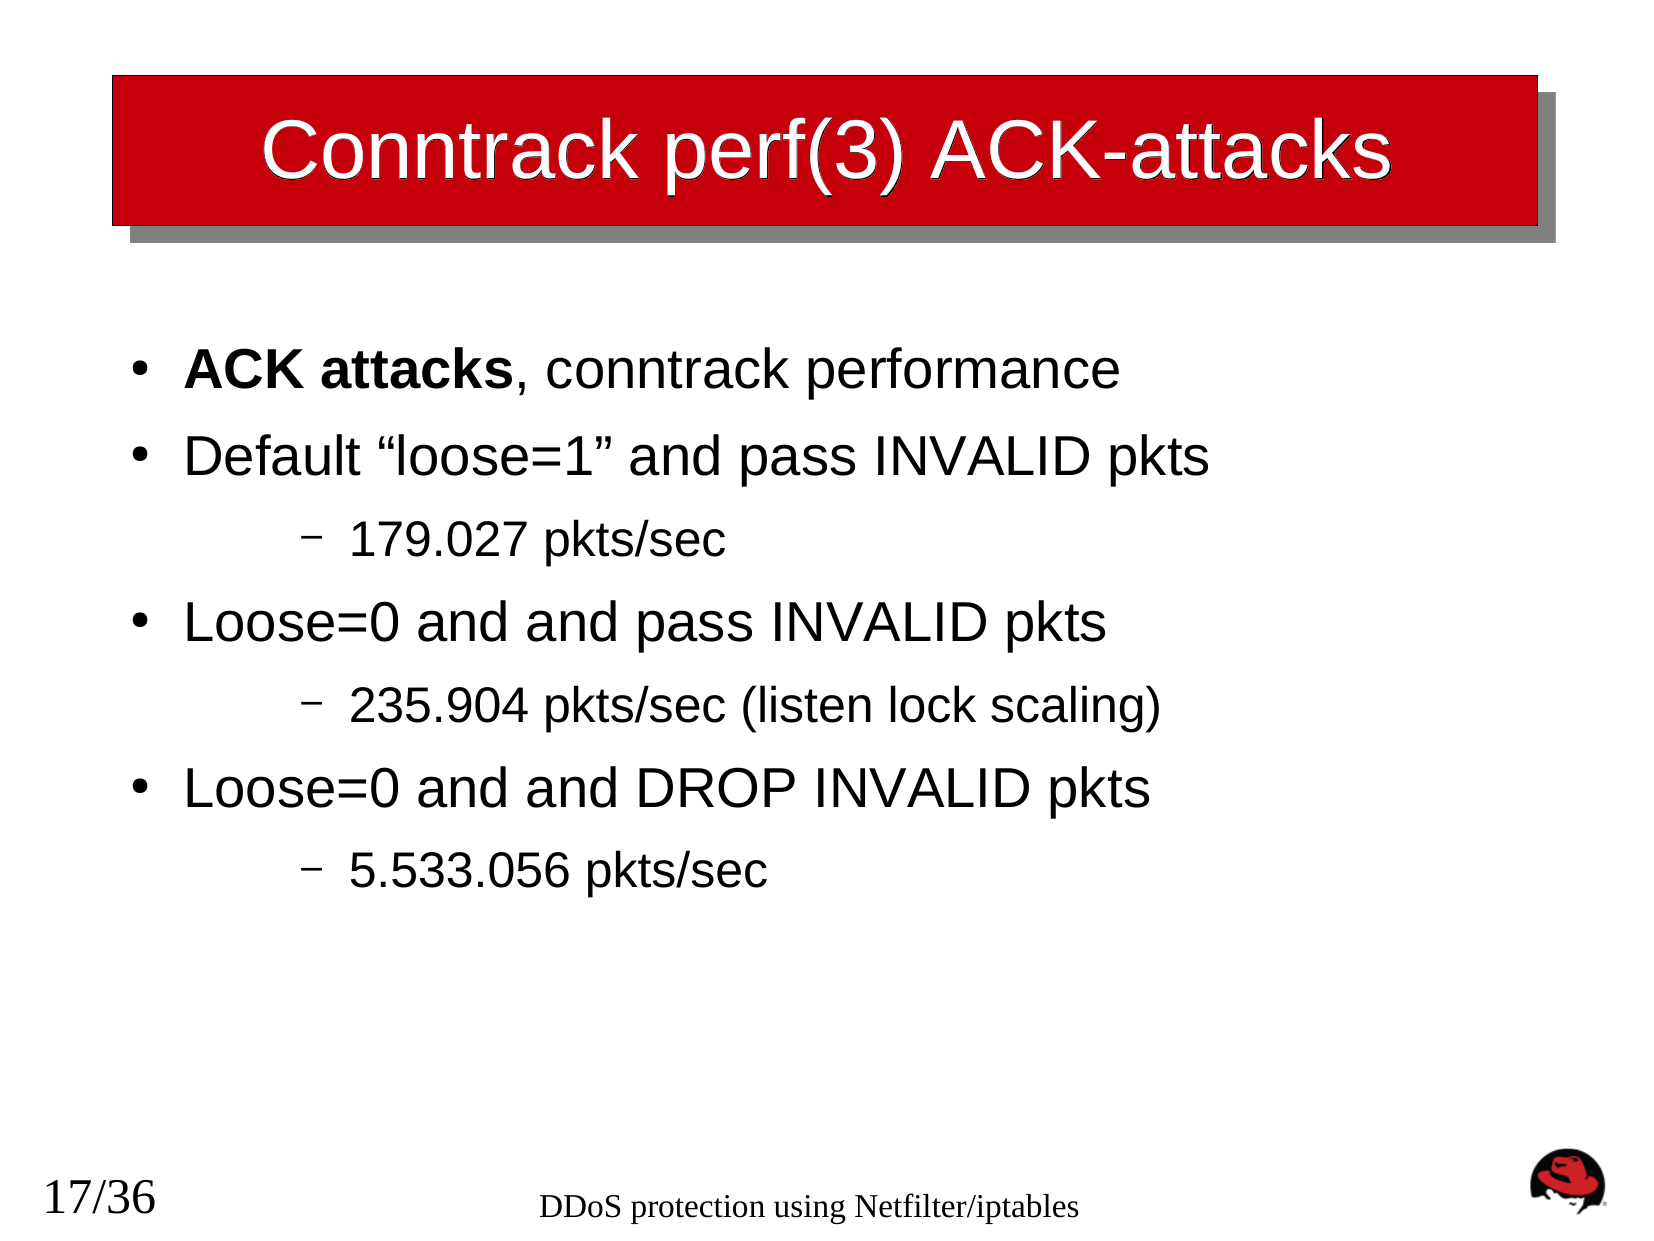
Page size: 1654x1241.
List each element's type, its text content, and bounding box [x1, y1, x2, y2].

picture [1529, 1146, 1613, 1224]
title Conntrack perf(3) ACK-attacks [116, 75, 1538, 226]
list ACK attacks, conntrack performance Default “loose=1” and pass INVALID pkts 179.027 pkts/sec Loose=0 and and pass INVALID pkts 235.904 pkts/sec (listen lock scaling) Loose=0 and and DROP INVALID pkts 5.533.056 pkts/sec [112, 337, 1538, 1126]
